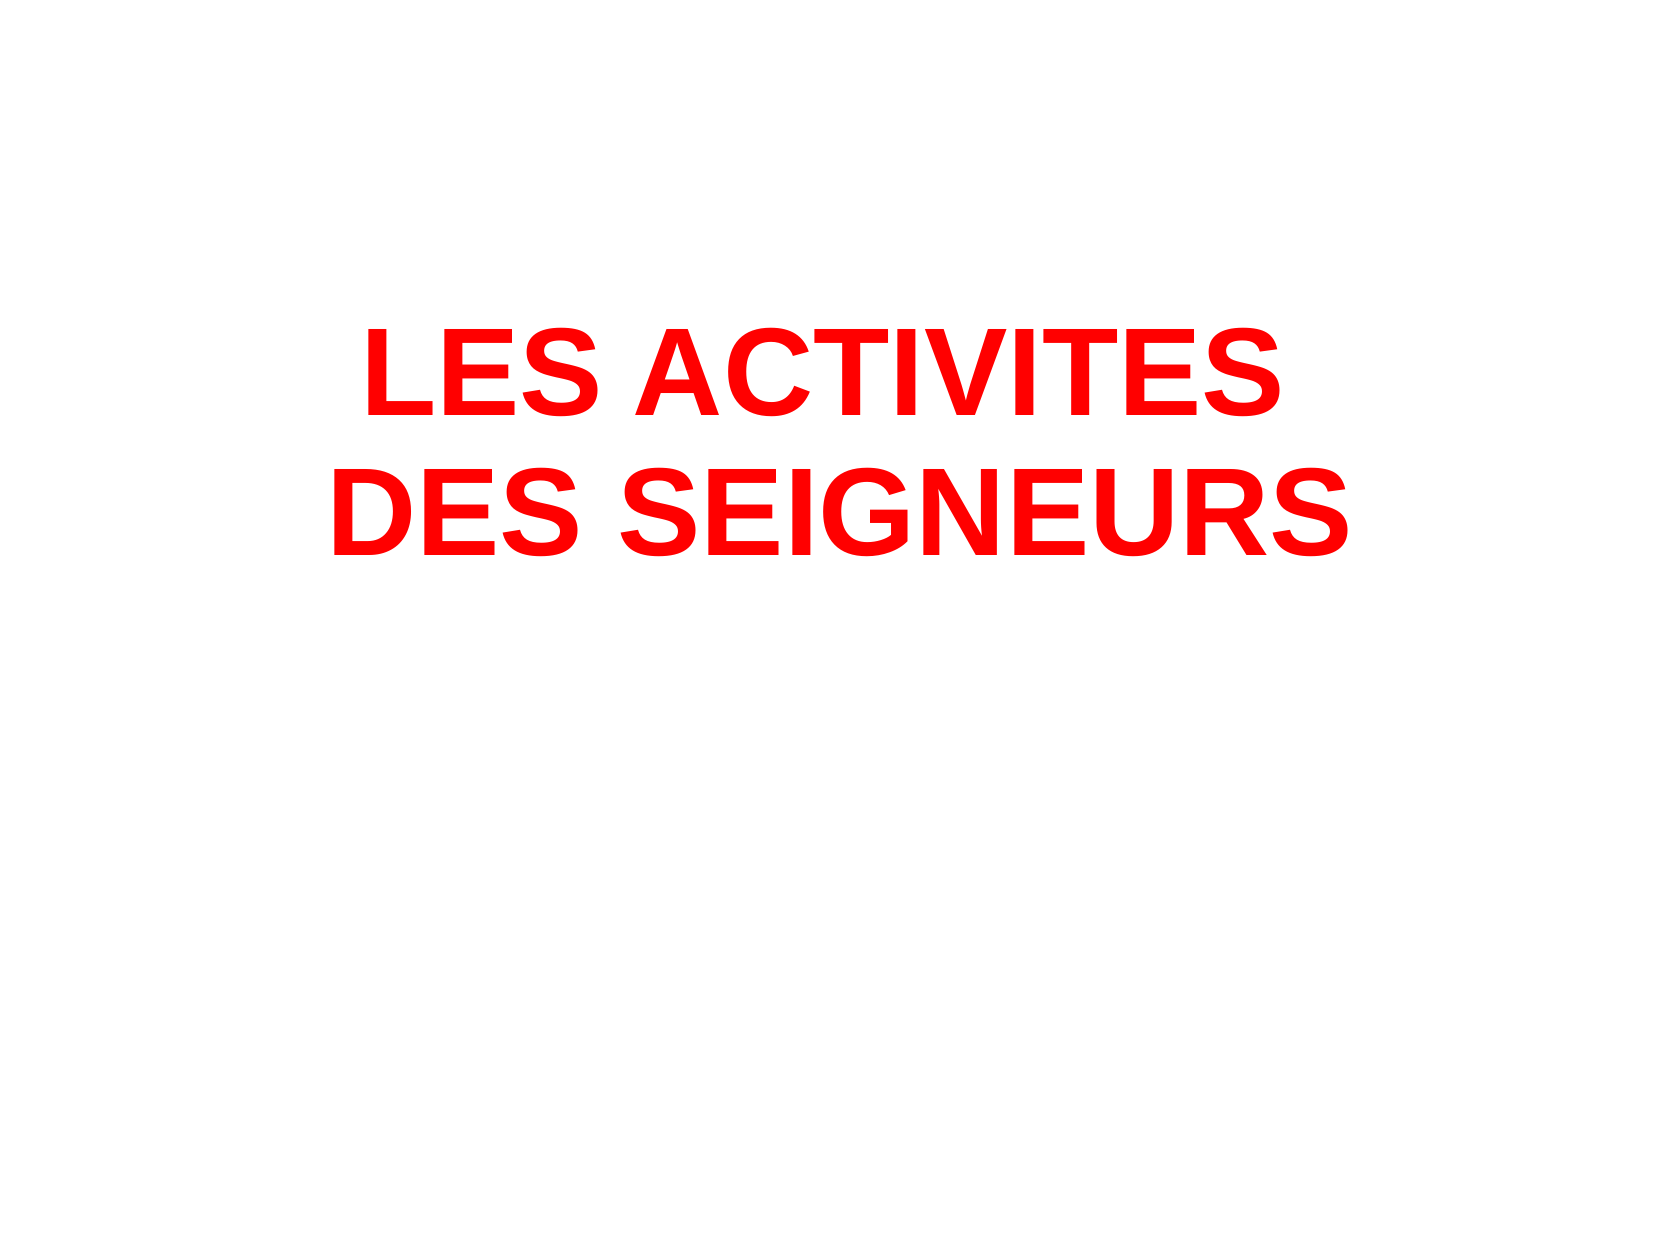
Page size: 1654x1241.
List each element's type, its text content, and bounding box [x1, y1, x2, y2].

text_box LES ACTIVITES DES SEIGNEURS [206, 295, 1565, 886]
